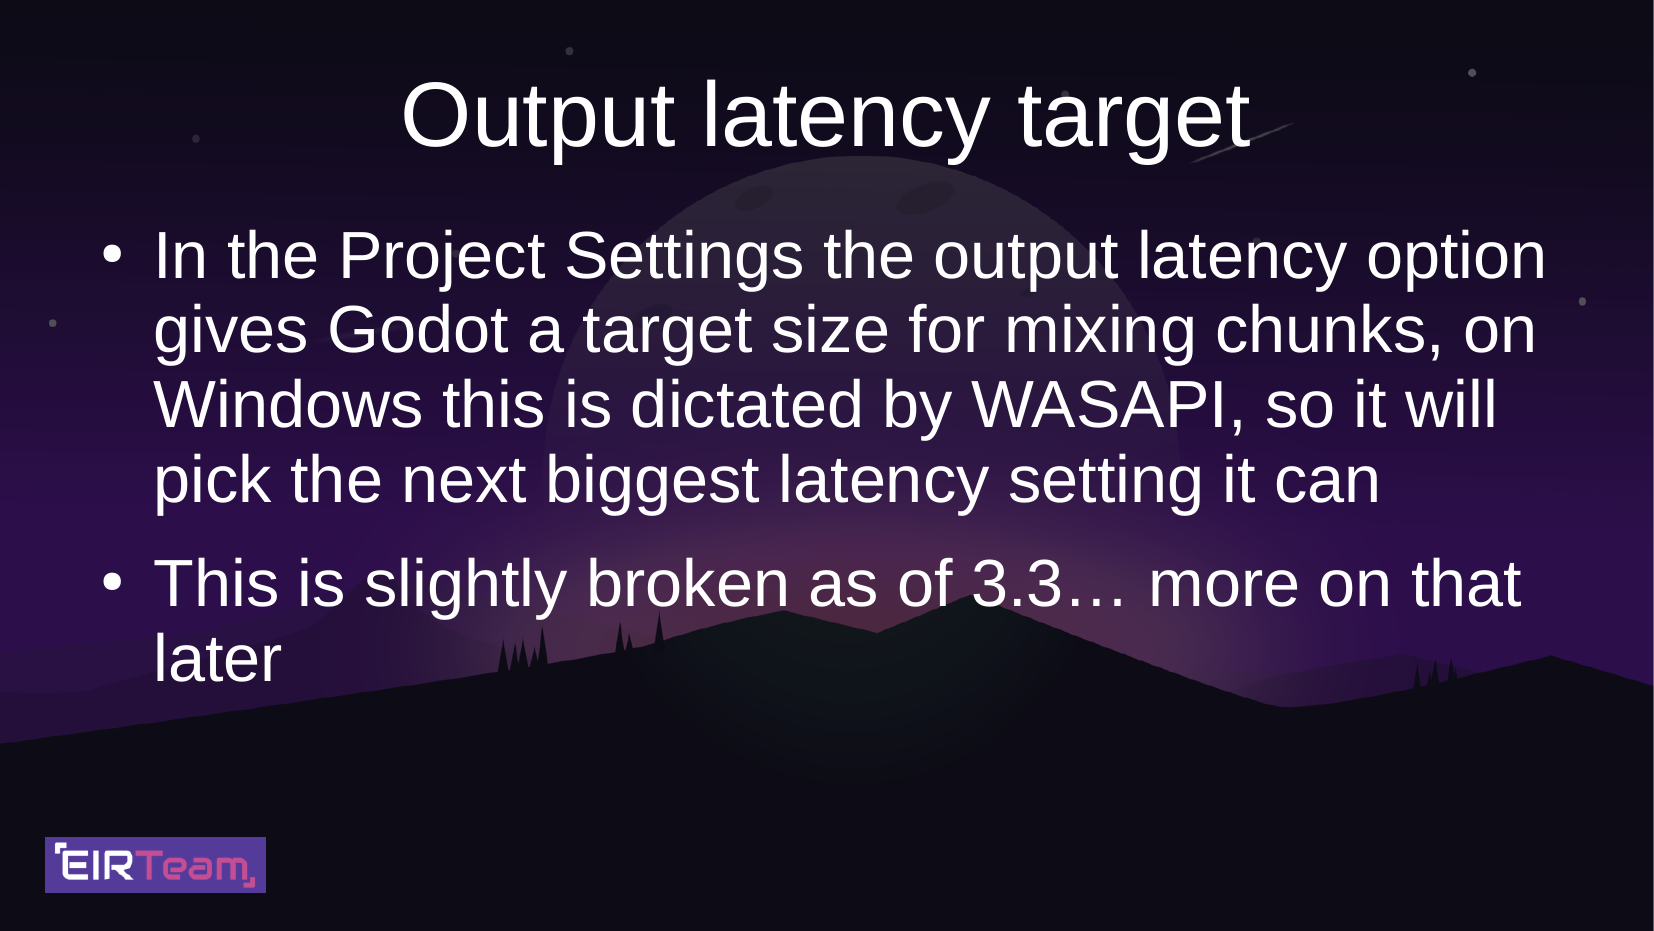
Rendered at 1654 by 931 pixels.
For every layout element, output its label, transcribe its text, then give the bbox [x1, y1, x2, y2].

title Output latency target [82, 37, 1571, 193]
picture [0, 0, 1654, 931]
list In the Project Settings the output latency option gives Godot a target size for mixing chunks, on Windows this is dictated by WASAPI, so it will pick the next biggest latency setting it can This is slightly broken as of 3.3… more on that later [82, 217, 1571, 758]
